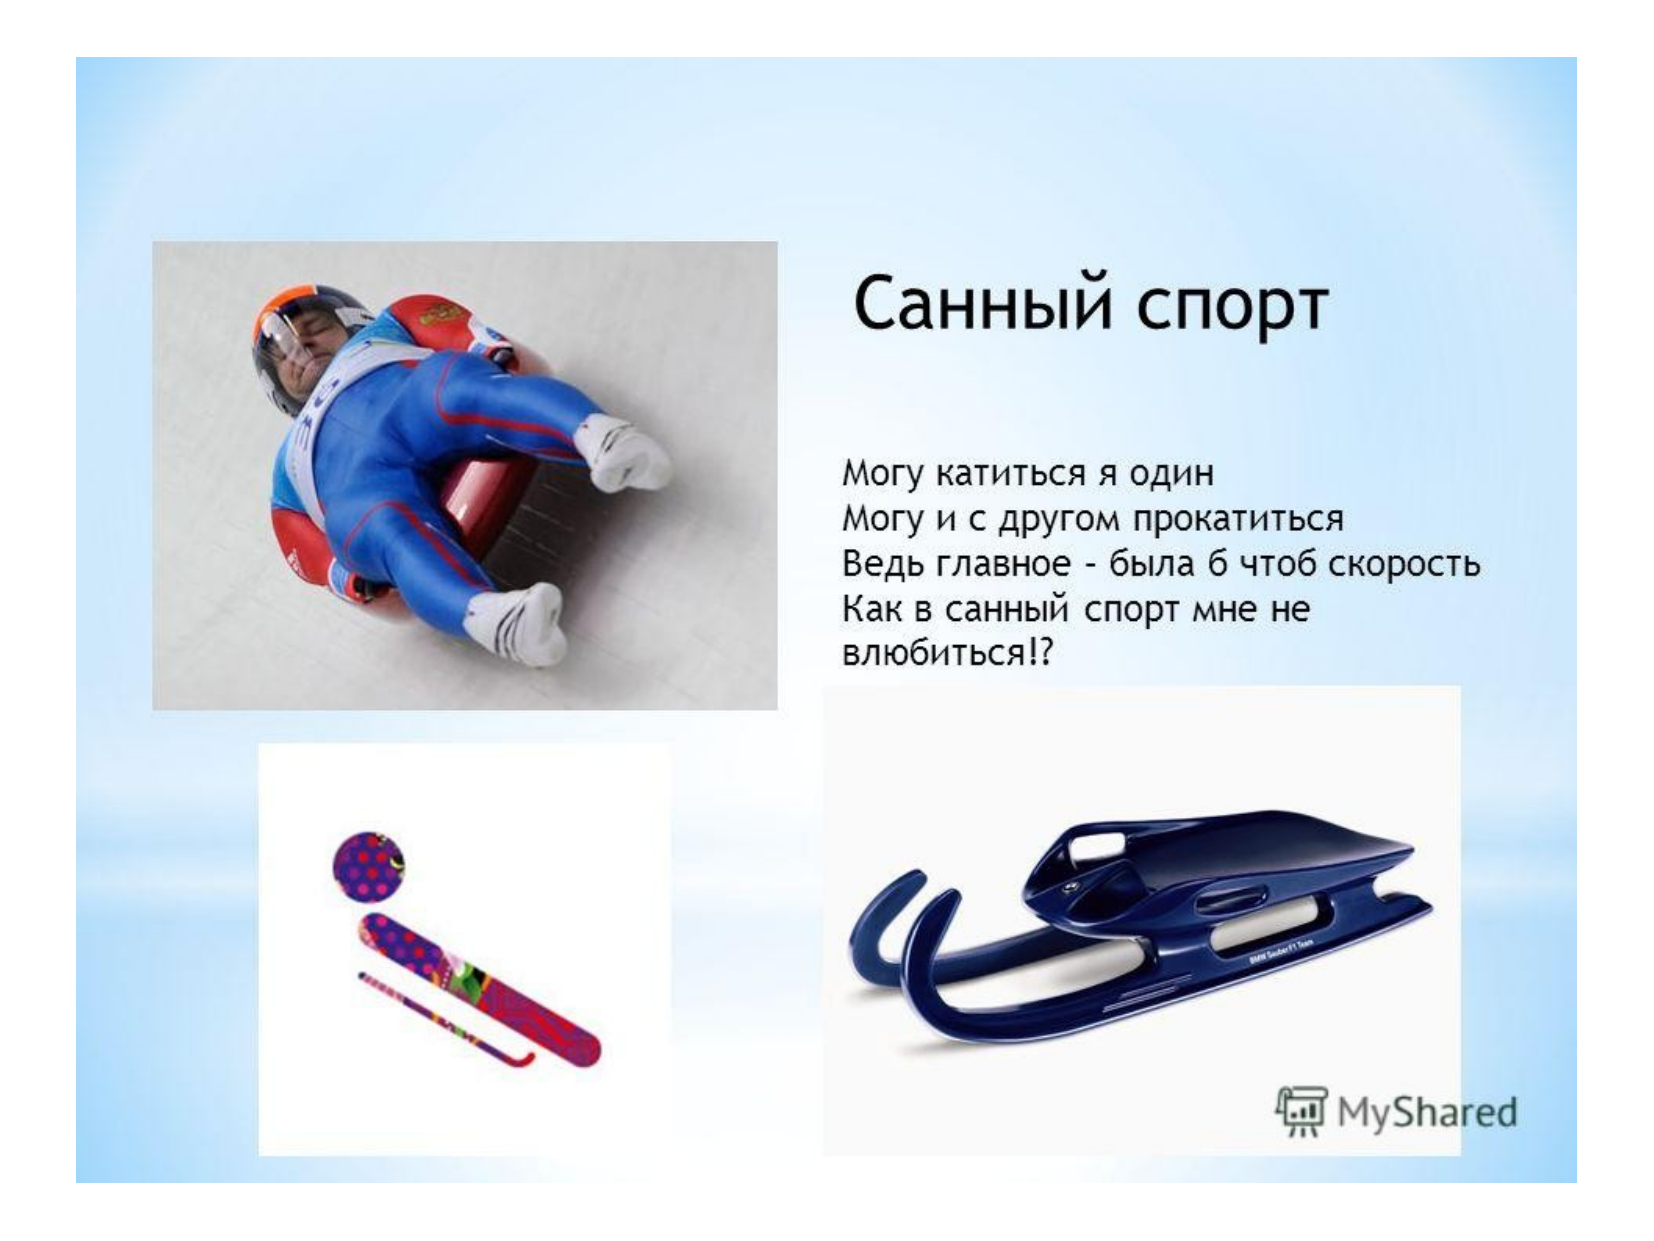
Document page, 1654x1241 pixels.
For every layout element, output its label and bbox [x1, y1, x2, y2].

picture [76, 57, 1577, 1183]
